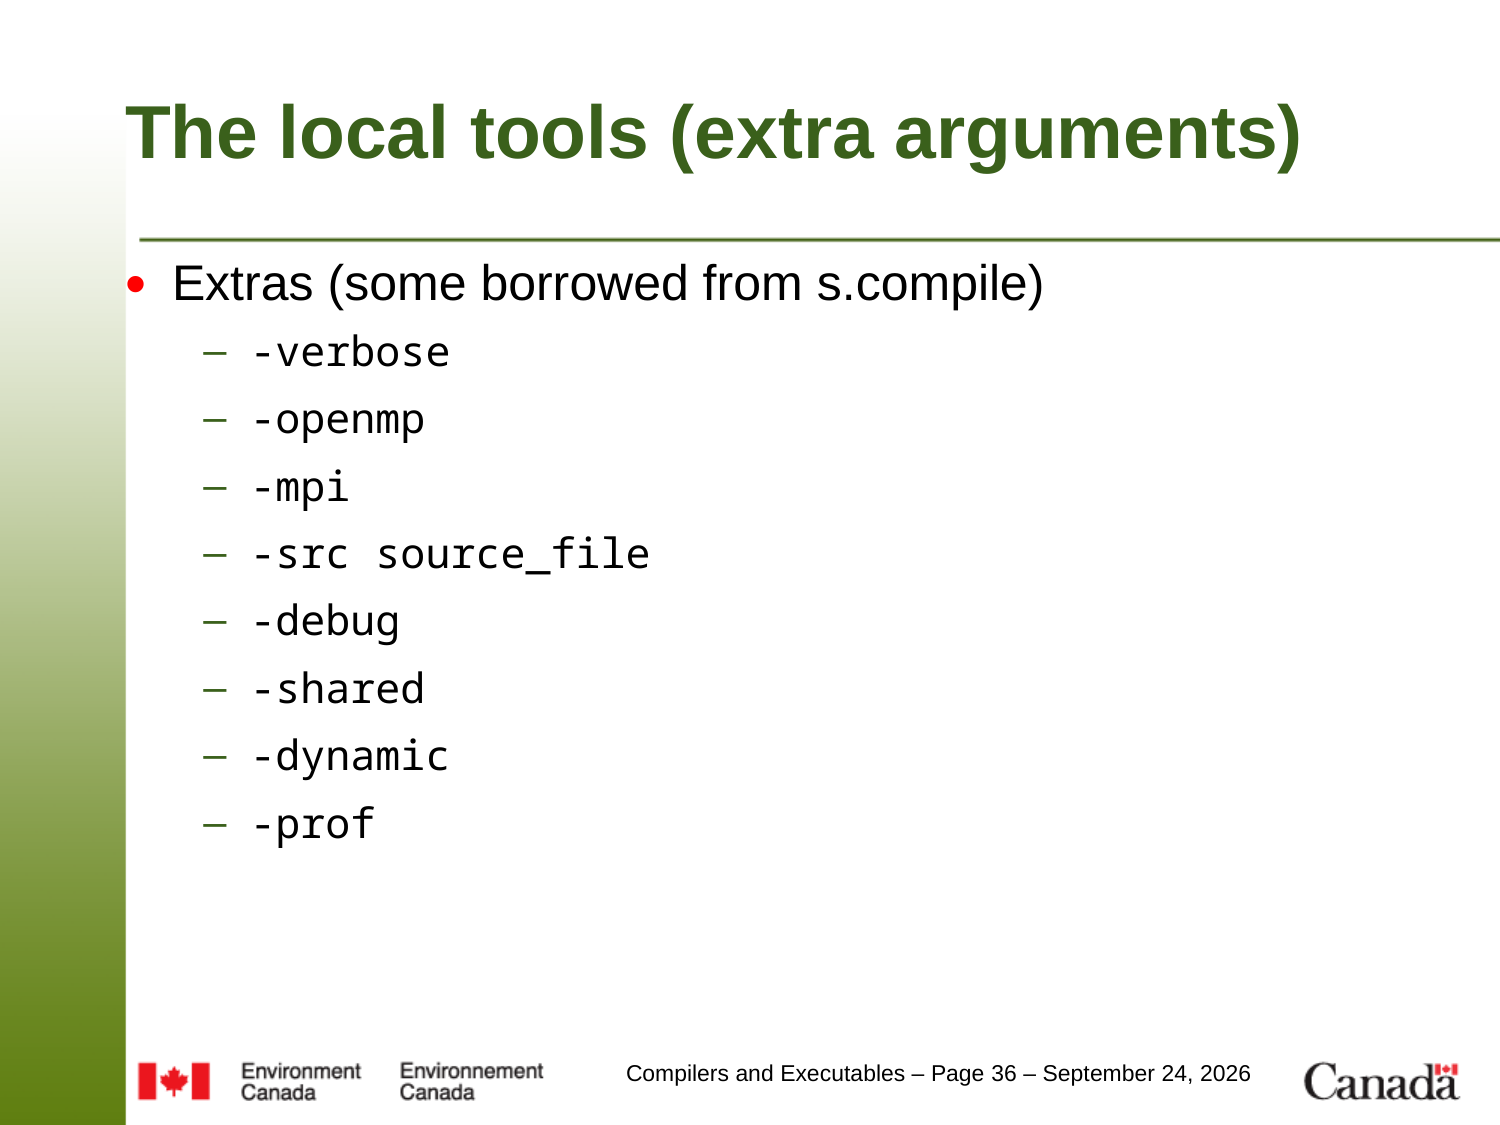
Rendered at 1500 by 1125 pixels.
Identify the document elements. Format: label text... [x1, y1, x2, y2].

picture [0, 0, 1500, 1125]
list Extras (some borrowed from s.compile) -verbose -openmp -mpi -src source_file -debug -shared -dynamic -prof [125, 255, 1463, 1009]
title The local tools (extra arguments) [125, 52, 1463, 213]
